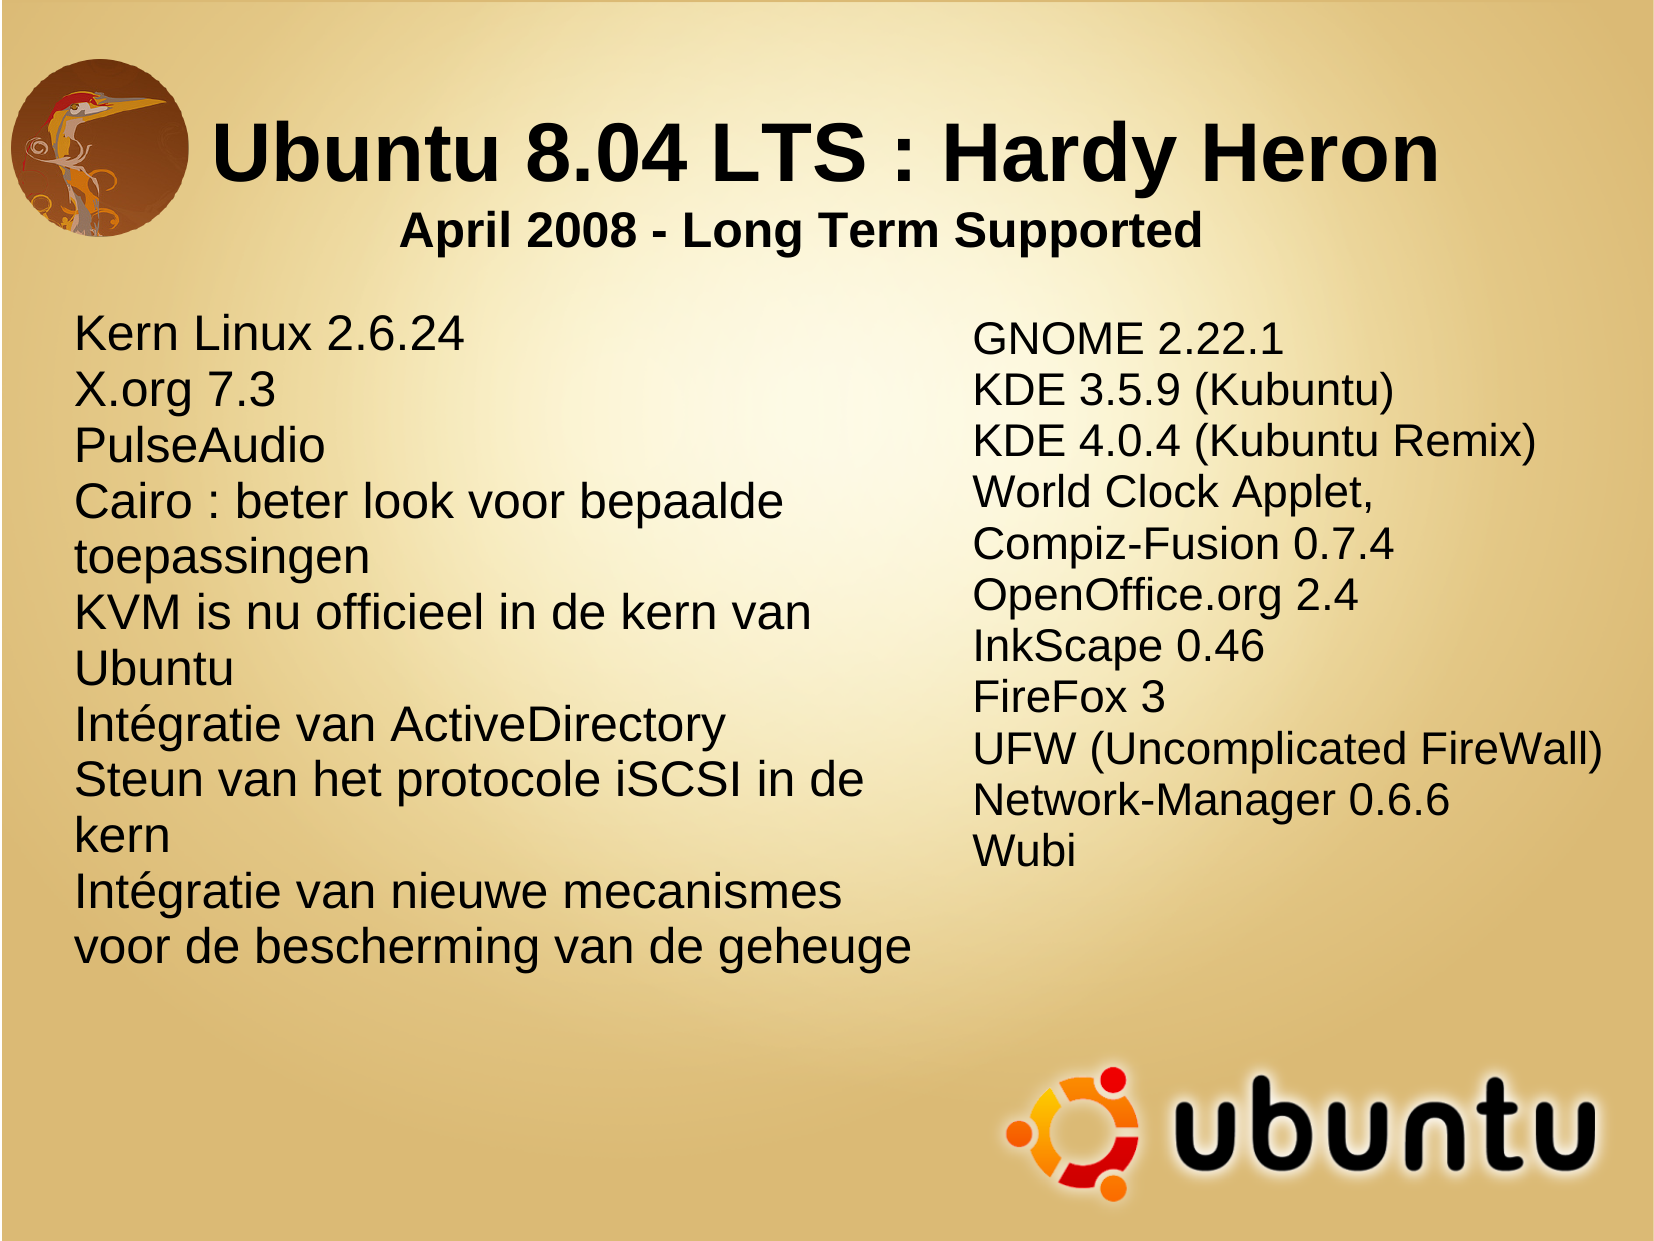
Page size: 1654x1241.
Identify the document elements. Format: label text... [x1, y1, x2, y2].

picture [2, 0, 1654, 1241]
text_box GNOME 2.22.1 KDE 3.5.9 (Kubuntu) KDE 4.0.4 (Kubuntu Remix) World Clock Applet, Compiz-Fusion 0.7.4 OpenOffice.org 2.4 InkScape 0.46 FireFox 3 UFW (Uncomplicated FireWall) Network-Manager 0.6.6 Wubi [944, 305, 1654, 947]
text_box April 2008 - Long Term Supported [383, 194, 1220, 275]
text_box Kern Linux 2.6.24 X.org 7.3 PulseAudio Cairo : beter look voor bepaalde toepassingen KVM is nu officieel in de kern van Ubuntu Intégratie van ActiveDirectory Steun van het protocole iSCSI in de kern Intégratie van nieuwe mecanismes voor de bescherming van de geheuge [59, 298, 941, 1058]
title Ubuntu 8.04 LTS : Hardy Heron [82, 49, 1571, 257]
